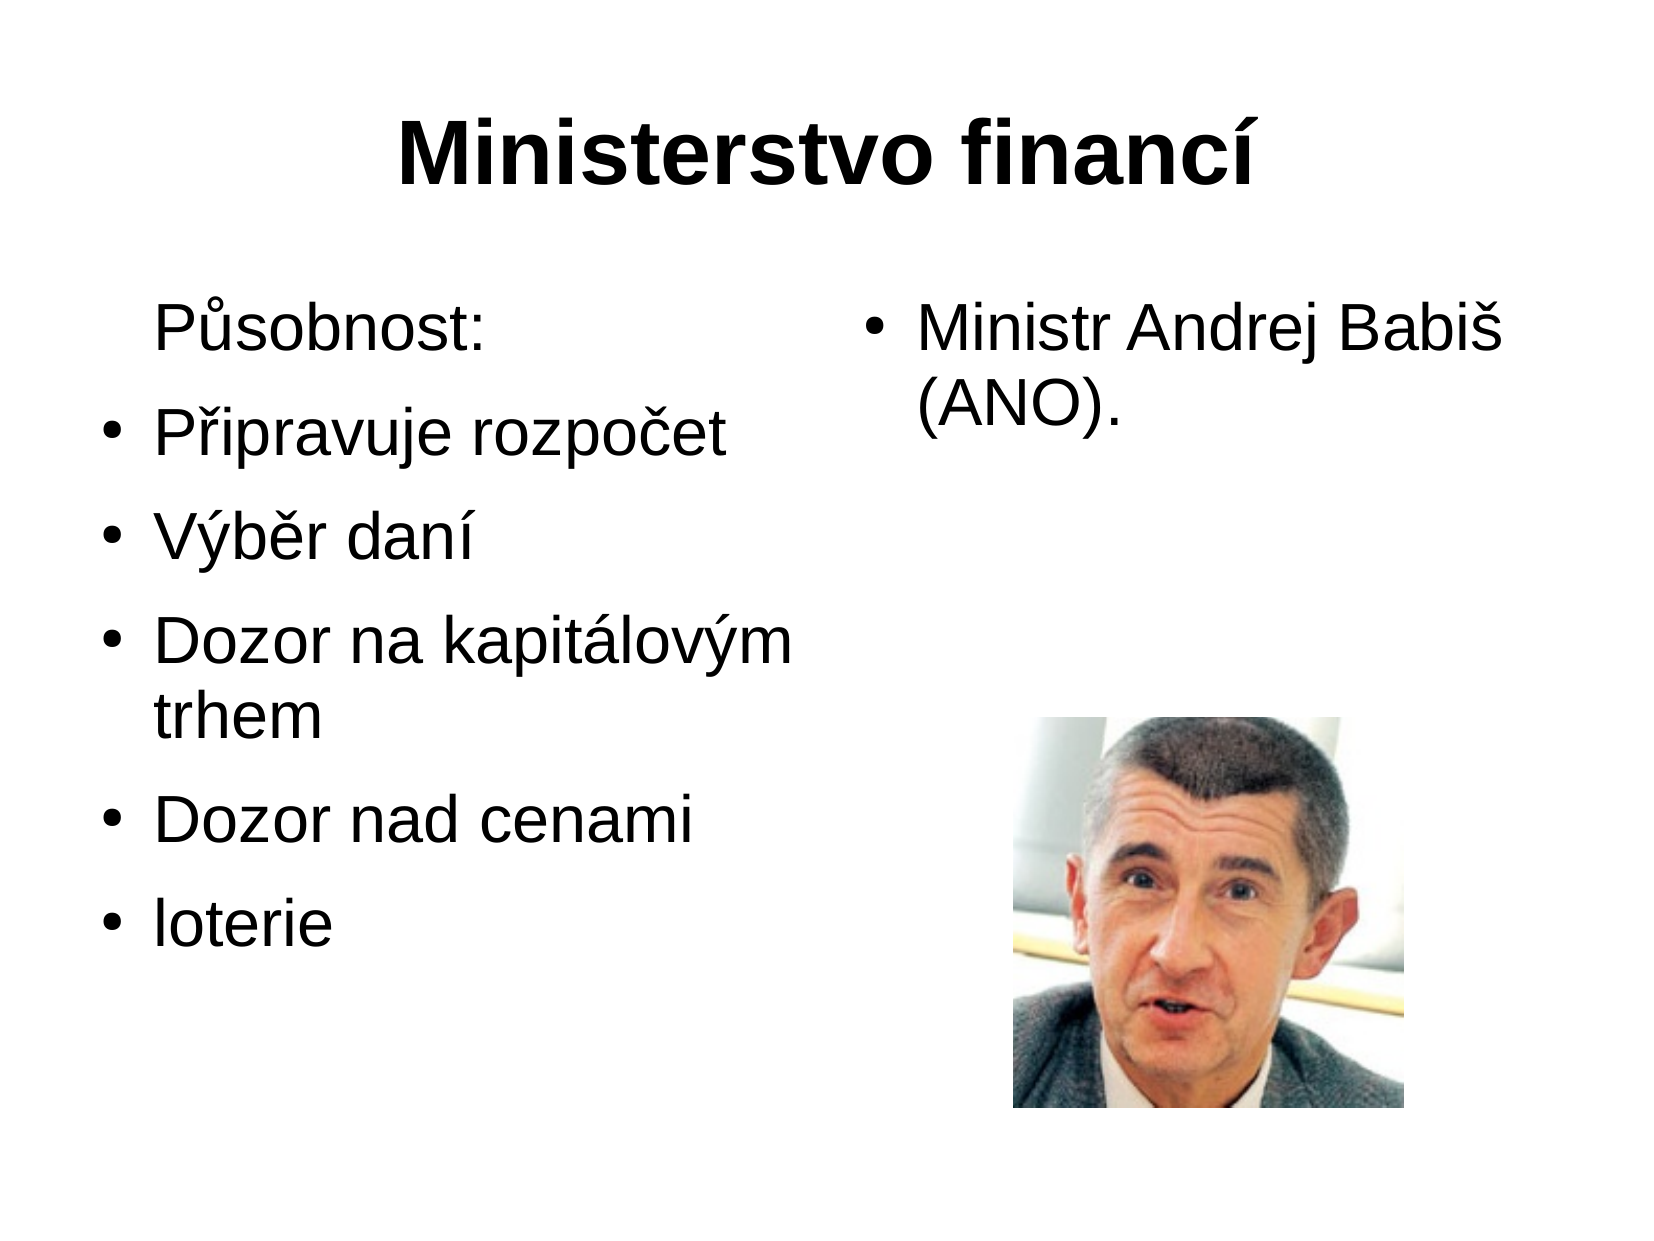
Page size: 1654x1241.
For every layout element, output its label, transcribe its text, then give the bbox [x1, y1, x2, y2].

title Ministerstvo financí [82, 49, 1571, 257]
list Působnost: Připravuje rozpočet Výběr daní Dozor na kapitálovým trhem Dozor nad cenami loterie [82, 290, 809, 1109]
picture [1013, 717, 1404, 1109]
list Ministr Andrej Babiš (ANO). [845, 290, 1572, 681]
